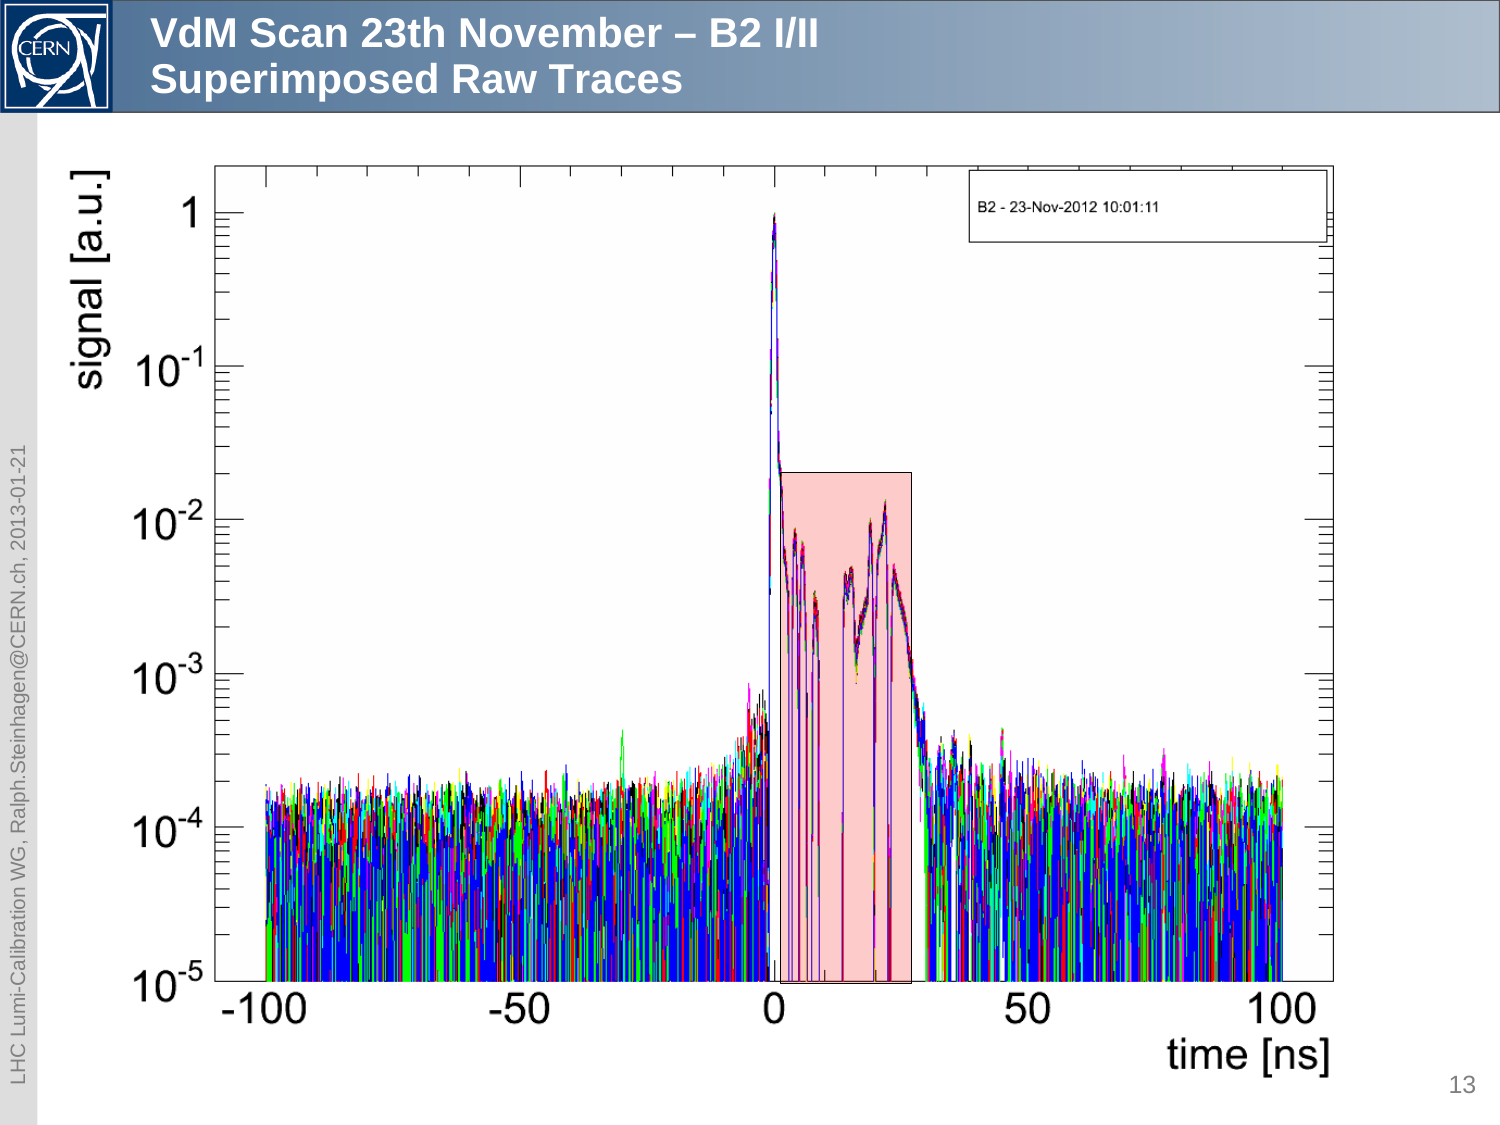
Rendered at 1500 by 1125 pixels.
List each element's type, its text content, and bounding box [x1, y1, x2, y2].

picture [59, 147, 1359, 1095]
picture [0, 0, 113, 113]
text_box [780, 472, 911, 983]
title VdM Scan 23th November – B2 I/II Superimposed Raw Traces [150, 0, 1201, 113]
